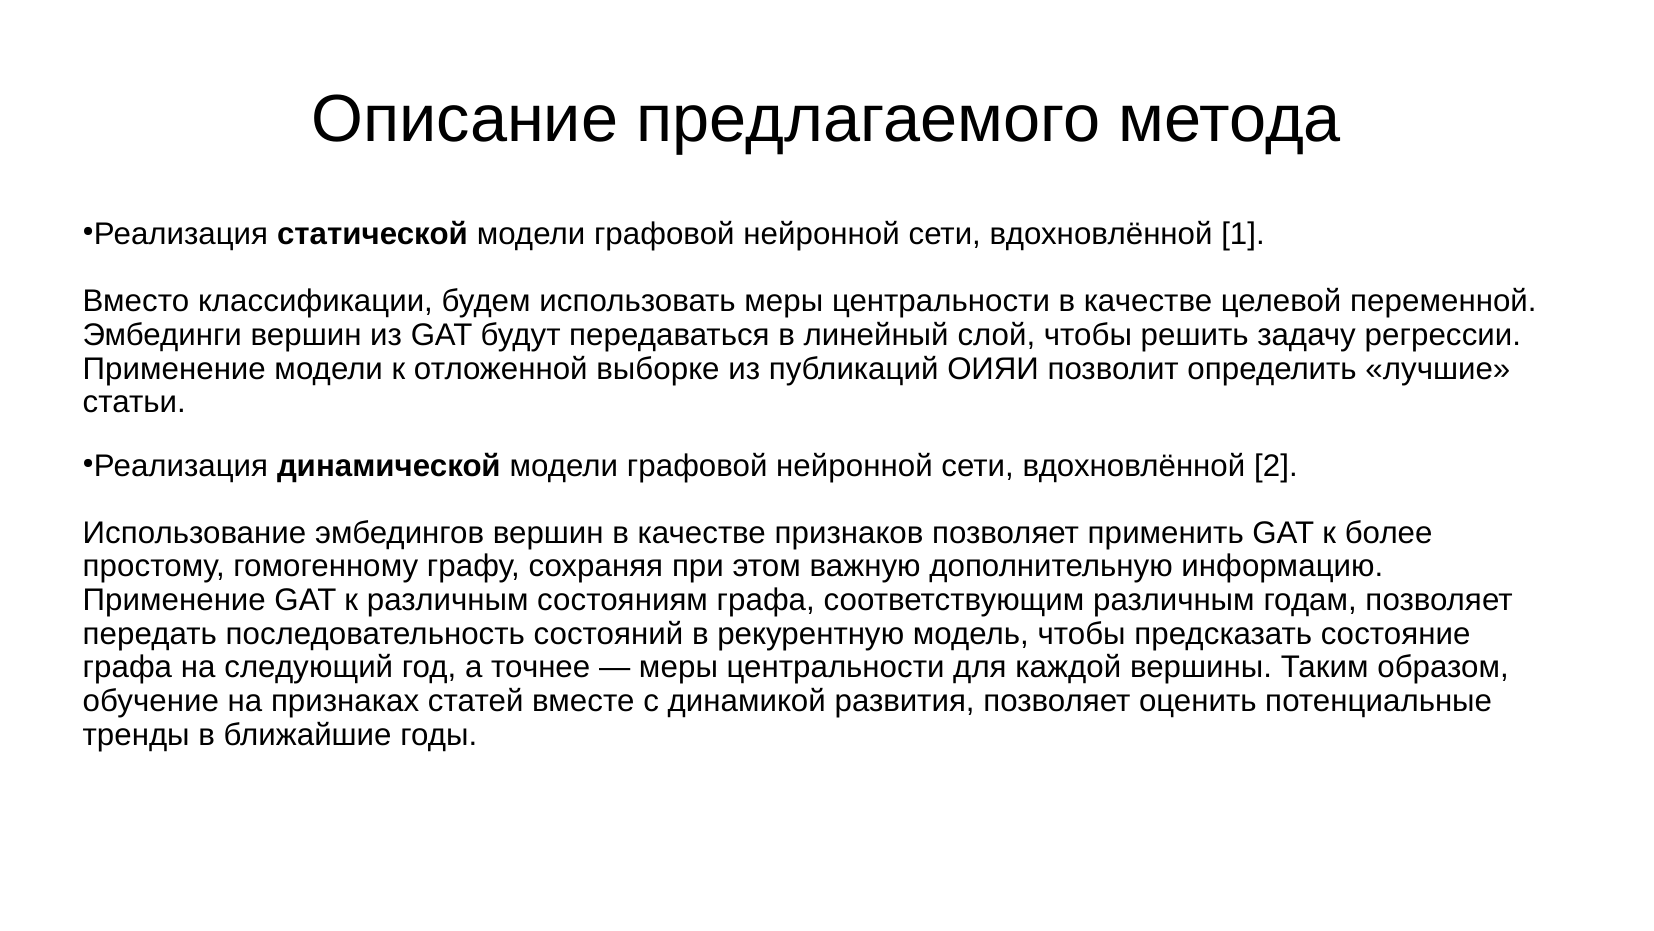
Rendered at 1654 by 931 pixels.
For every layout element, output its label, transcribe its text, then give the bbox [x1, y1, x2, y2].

list Реализация статической модели графовой нейронной сети, вдохновлённой [1]. Вместо классификации, будем использовать меры центральности в качестве целевой переменной. Эмбединги вершин из GAT будут передаваться в линейный слой, чтобы решить задачу регрессии. Применение модели к отложенной выборке из публикаций ОИЯИ позволит определить «лучшие» статьи. Реализация динамической модели графовой нейронной сети, вдохновлённой [2]. Использование эмбедингов вершин в качестве признаков позволяет применить GAT к более простому, гомогенному графу, сохраняя при этом важную дополнительную информацию. Применение GAT к различным состояниям графа, соответствующим различным годам, позволяет передать последовательность состояний в рекурентную модель, чтобы предсказать состояние графа на следующий год, а точнее — меры центральности для каждой вершины. Таким образом, обучение на признаках статей вместе с динамикой развития, позволяет оценить потенциальные тренды в ближайшие годы. [82, 217, 1571, 758]
title Описание предлагаемого метода [82, 37, 1571, 193]
